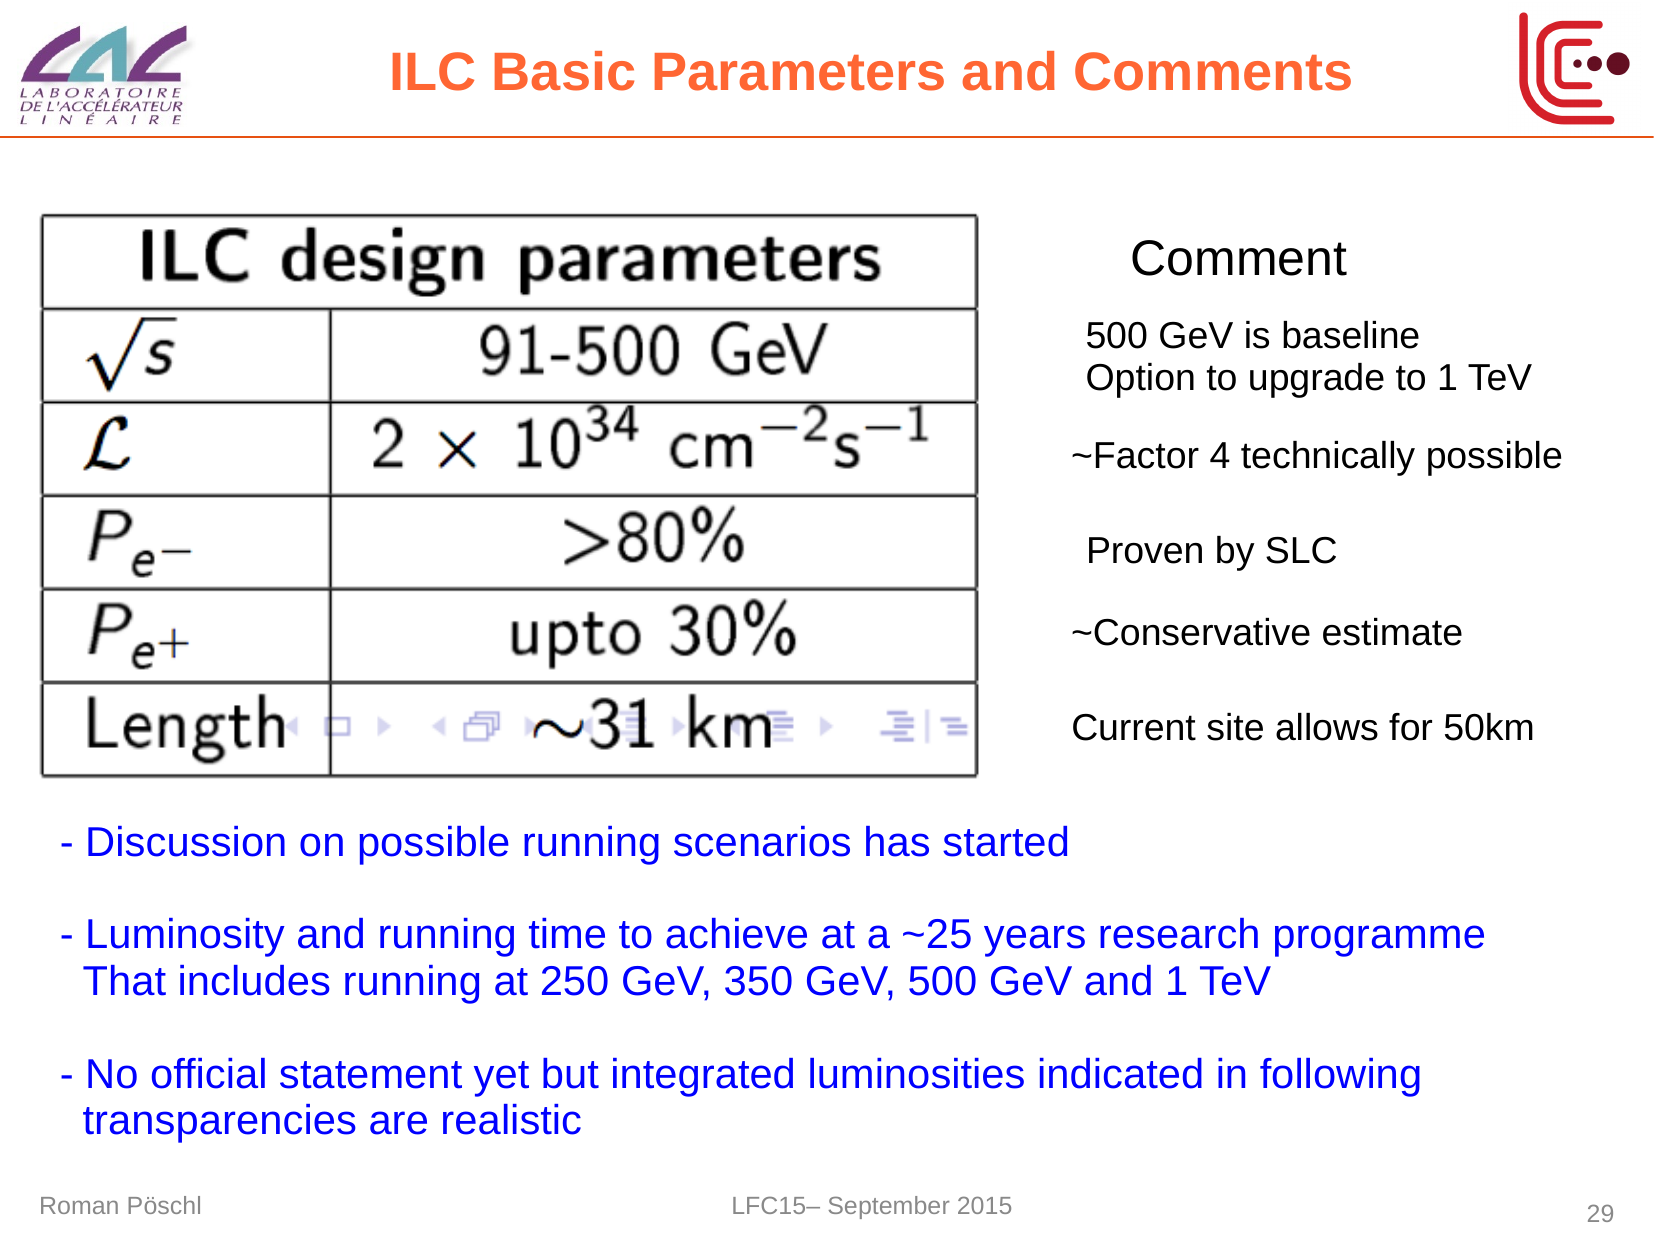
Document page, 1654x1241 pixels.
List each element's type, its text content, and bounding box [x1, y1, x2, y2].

text_box 500 GeV is baseline Option to upgrade to 1 TeV [1070, 307, 1564, 407]
text_box Current site allows for 50km [1056, 698, 1551, 756]
picture [17, 22, 199, 127]
text_box ~Factor 4 technically possible [1056, 426, 1580, 484]
text_box ~Conservative estimate [1056, 604, 1480, 661]
text_box Proven by SLC [1071, 522, 1354, 580]
text_box - Discussion on possible running scenarios has started - Luminosity and running time to achieve at a ~25 years research programme That includes running at 250 GeV, 350 GeV, 500 GeV and 1 TeV - No official statement yet but integrated luminosities indicated in following transparencies are realistic [45, 810, 1511, 1152]
text_box Comment [1115, 222, 1363, 298]
title ILC Basic Parameters and Comments [128, 29, 1617, 113]
picture [1508, 2, 1641, 135]
picture [25, 207, 996, 790]
